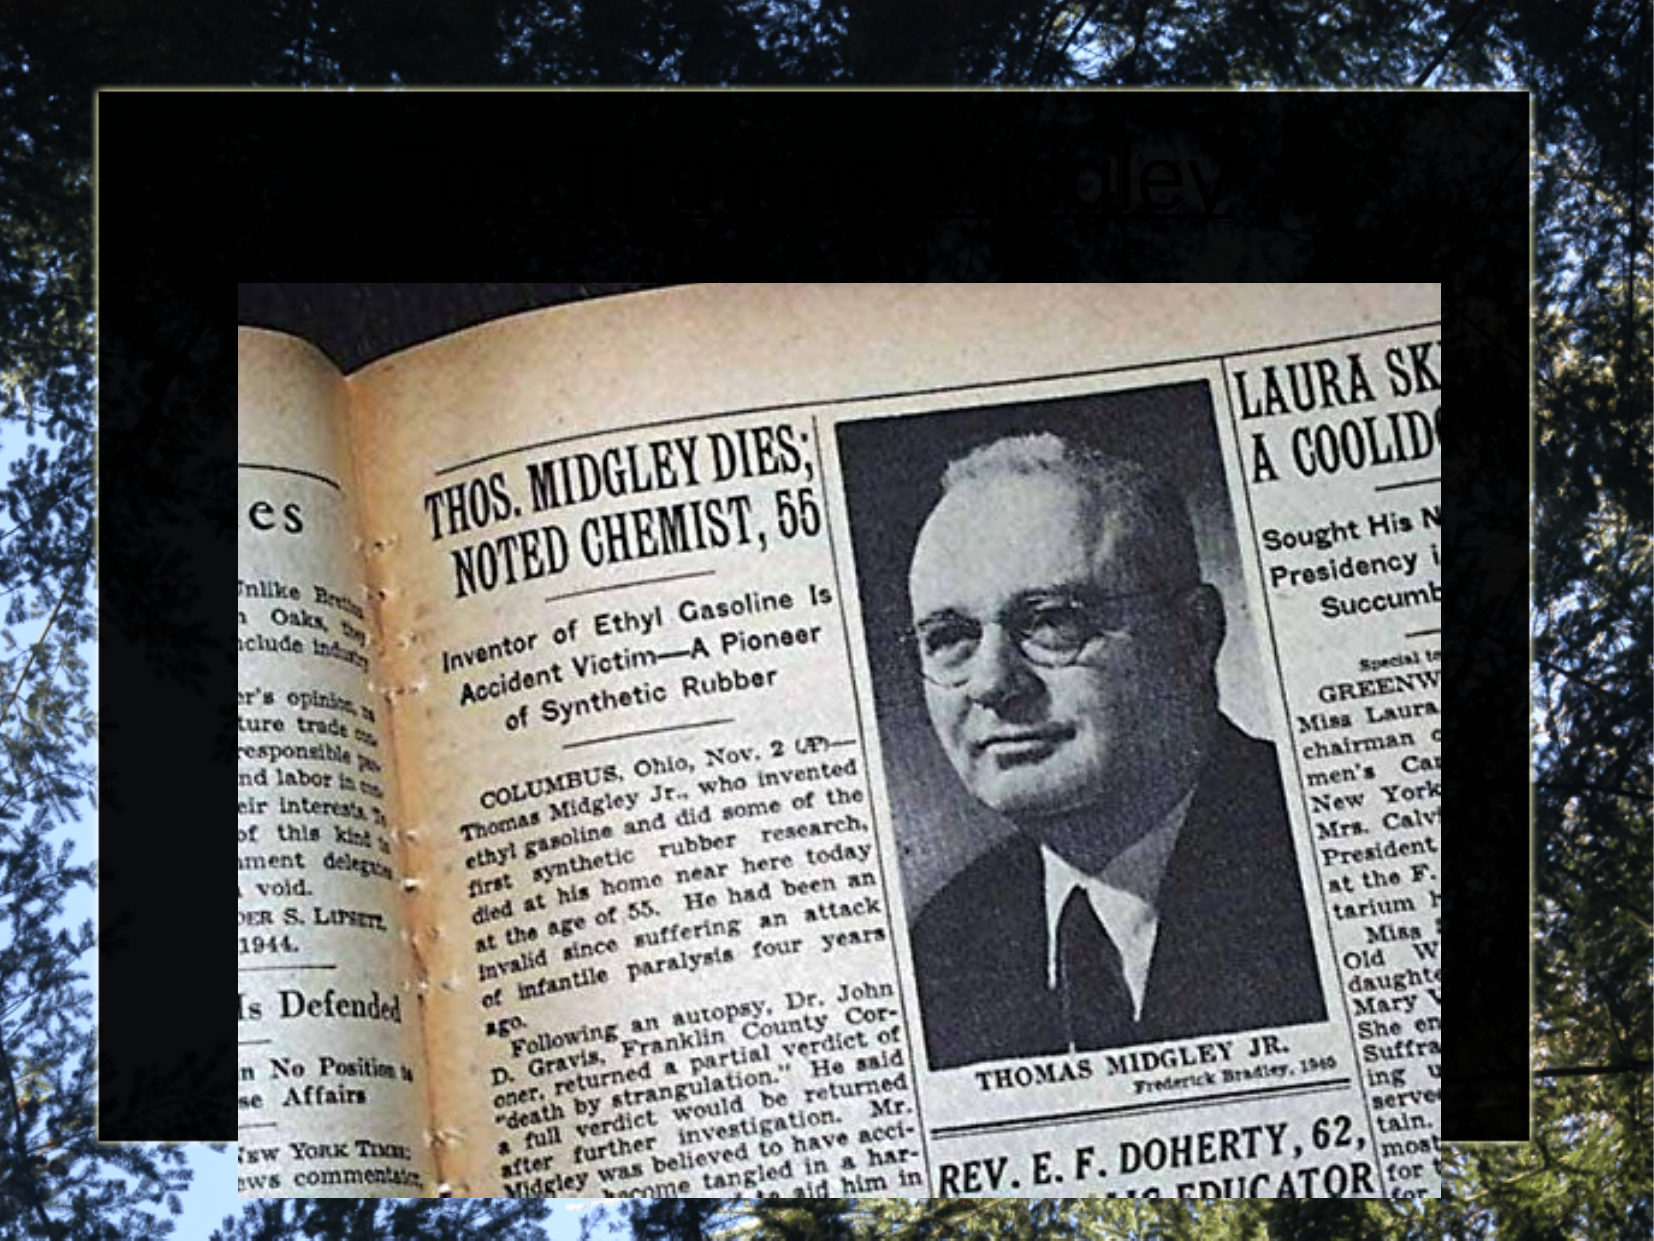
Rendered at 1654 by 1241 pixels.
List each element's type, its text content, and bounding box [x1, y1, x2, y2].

picture [238, 283, 1441, 1198]
title Tod Thomas Midgley [88, 88, 1536, 257]
